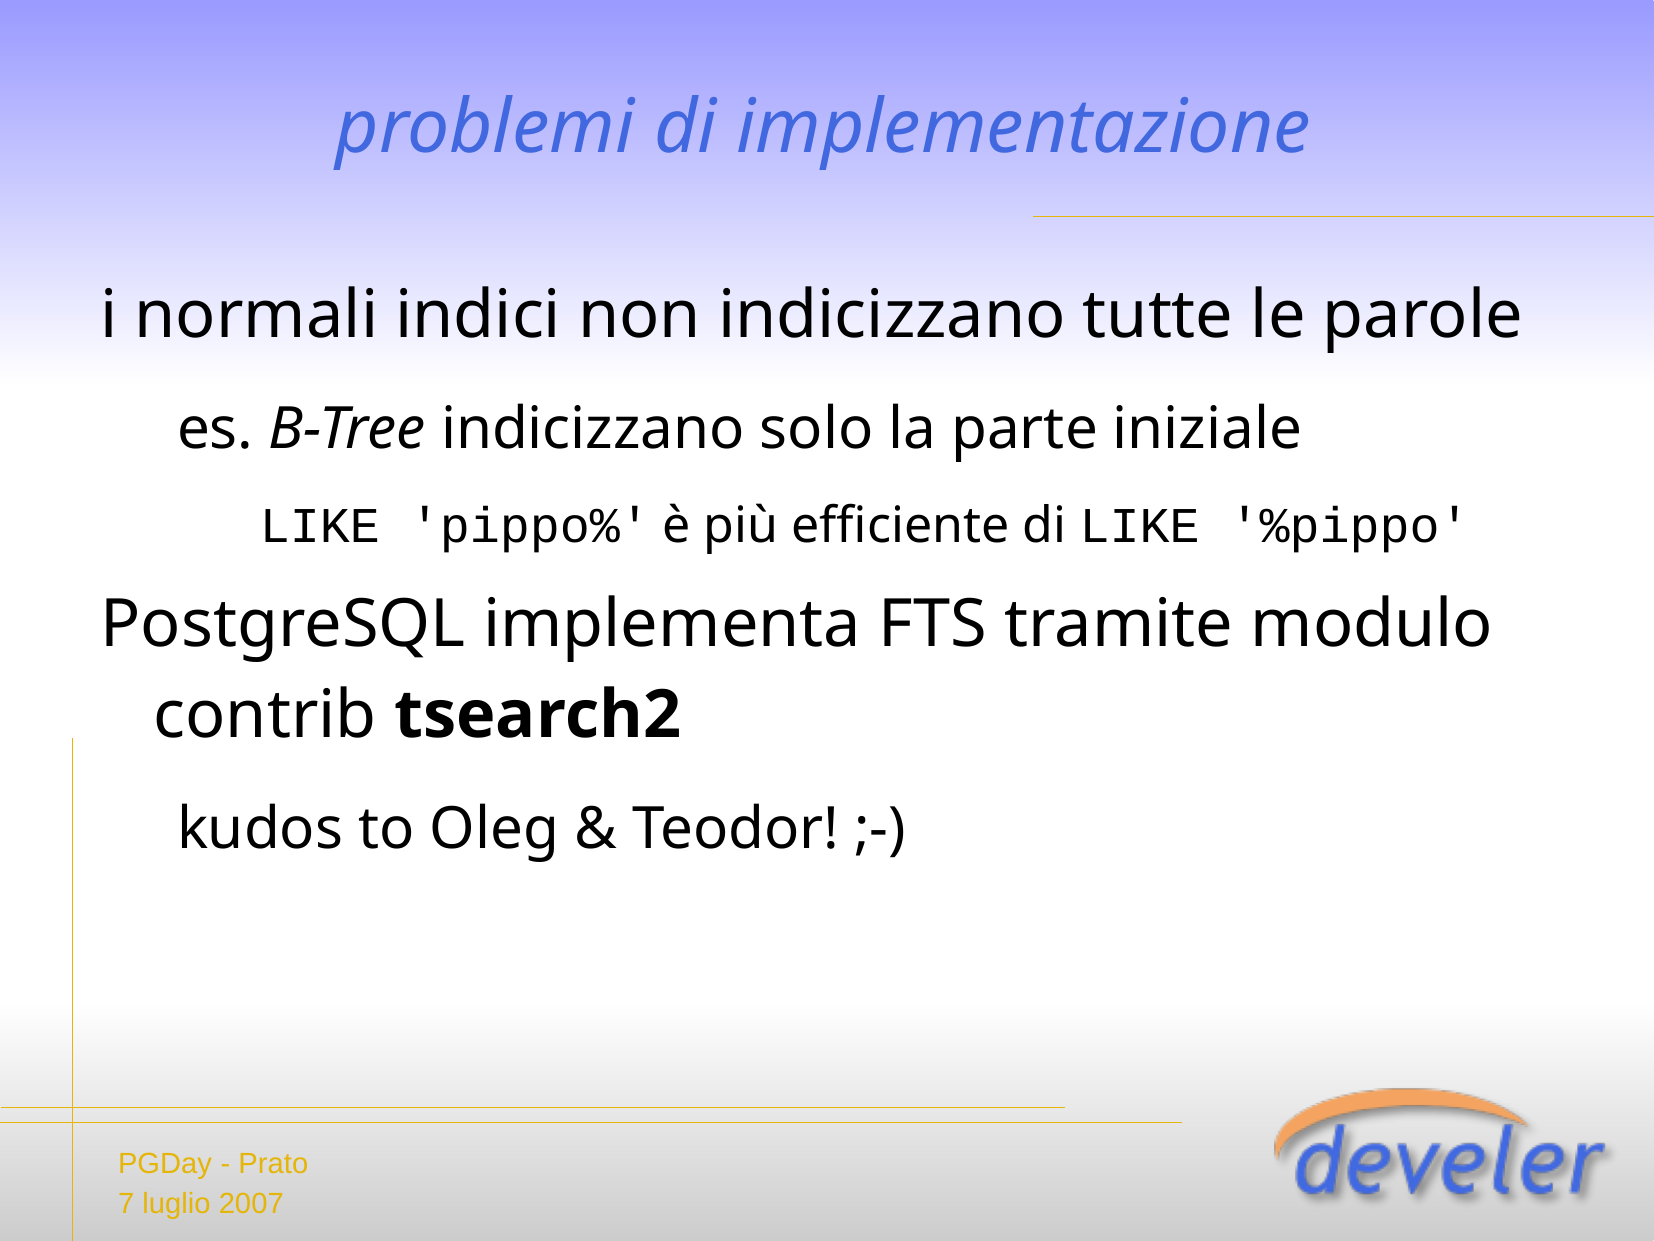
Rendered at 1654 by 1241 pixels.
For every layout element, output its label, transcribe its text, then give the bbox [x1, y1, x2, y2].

list i normali indici non indicizzano tutte le parole es. B-Tree indicizzano solo la parte iniziale LIKE 'pippo%' è più efficiente di LIKE '%pippo' PostgreSQL implementa FTS tramite modulo contrib tsearch2 kudos to Oleg & Teodor! ;-) [82, 265, 1571, 1093]
title problemi di implementazione [82, 29, 1565, 217]
picture [1269, 1083, 1622, 1211]
